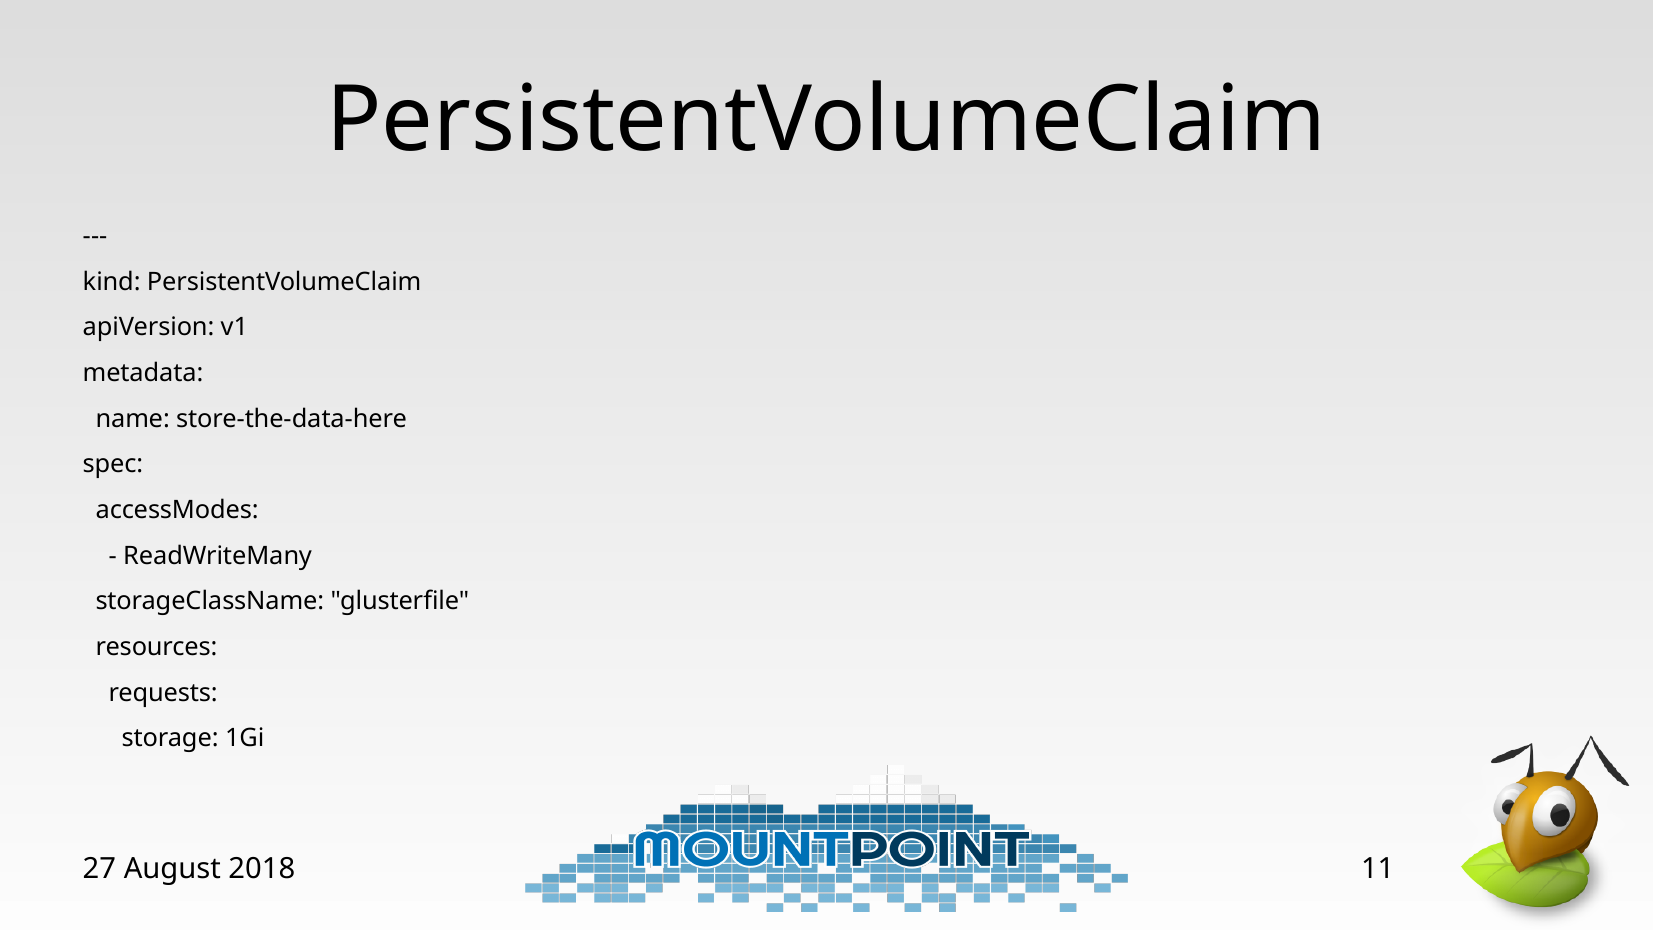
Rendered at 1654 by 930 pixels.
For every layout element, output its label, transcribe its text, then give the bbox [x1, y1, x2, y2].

list --- kind: PersistentVolumeClaim apiVersion: v1 metadata: name: store-the-data-here spec: accessModes: - ReadWriteMany storageClassName: "glusterfile" resources: requests: storage: 1Gi [82, 217, 1571, 757]
title PersistentVolumeClaim [82, 37, 1571, 193]
picture [1432, 727, 1653, 930]
picture [525, 765, 1128, 912]
